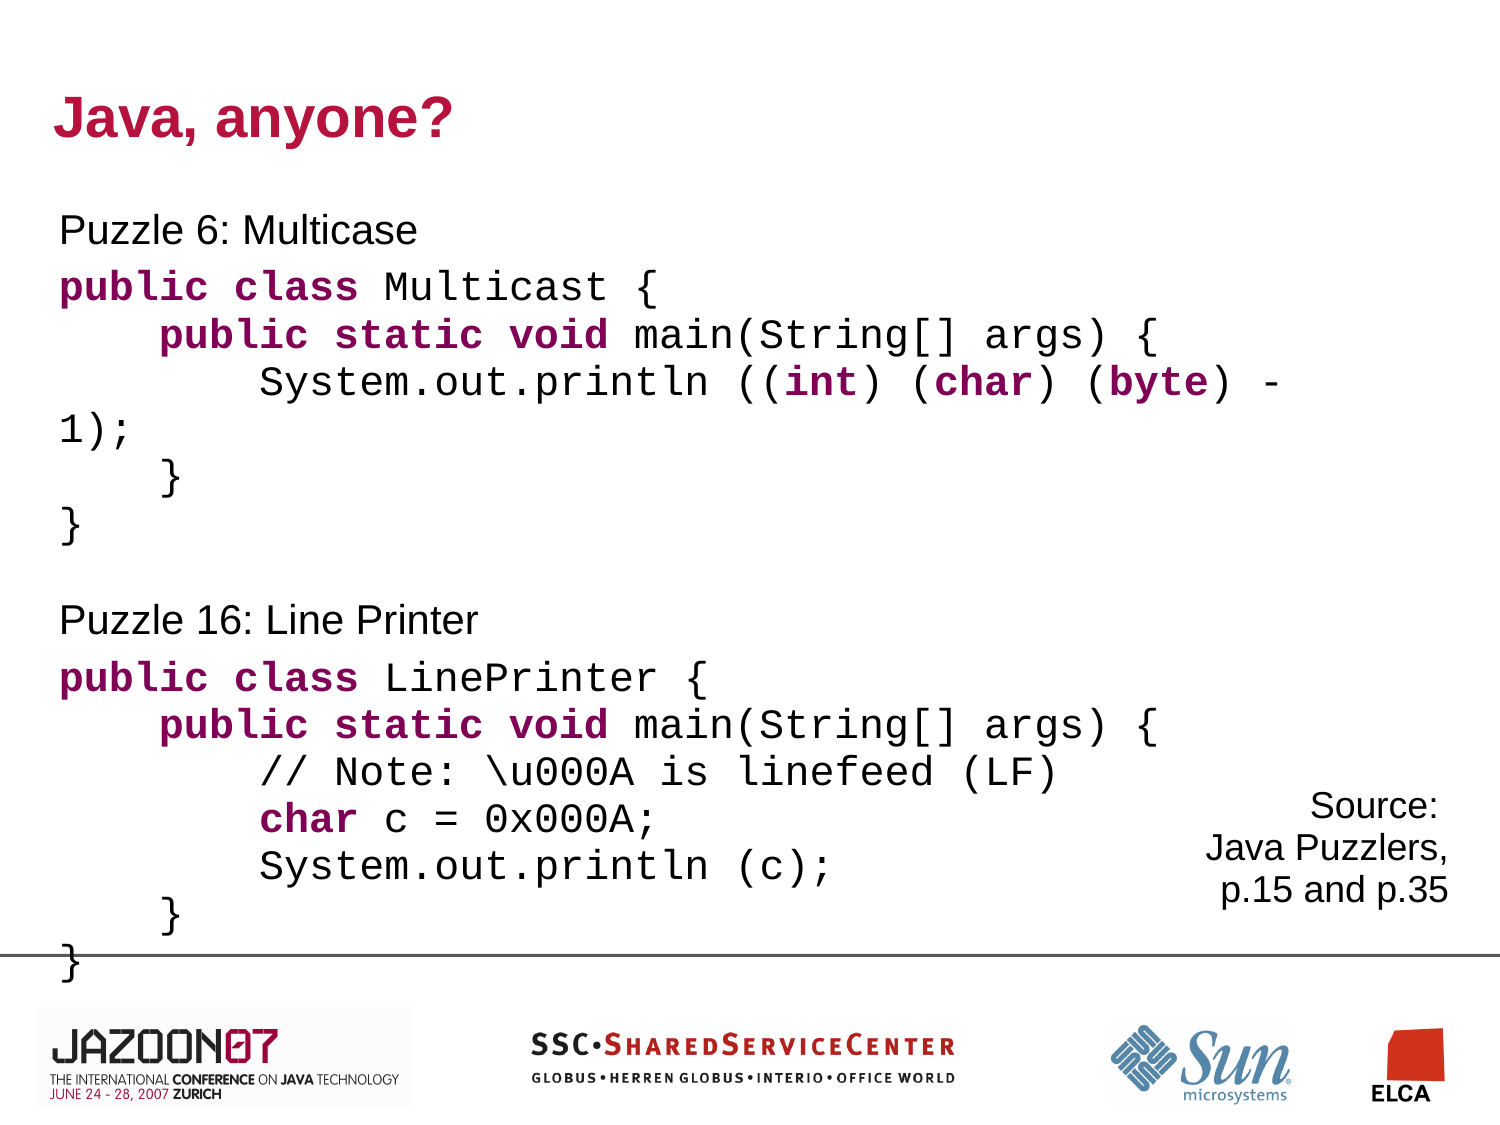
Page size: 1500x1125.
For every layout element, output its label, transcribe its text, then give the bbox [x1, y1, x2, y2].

picture [38, 1007, 413, 1106]
title Java, anyone? [53, 59, 1447, 185]
picture [531, 1032, 955, 1083]
picture [1370, 1025, 1446, 1105]
text_box Source: Java Puzzlers, p.15 and p.35 [1190, 777, 1465, 919]
picture [1107, 1021, 1294, 1107]
list Puzzle 6: Multicase public class Multicast { public static void main(String[] args) { System.out.println ((int) (char) (byte) -1); } } Puzzle 16: Line Printer public class LinePrinter { public static void main(String[] args) { // Note: \u000A is linefeed (LF) char c = 0x000A; System.out.println (c); } } [59, 206, 1359, 1004]
